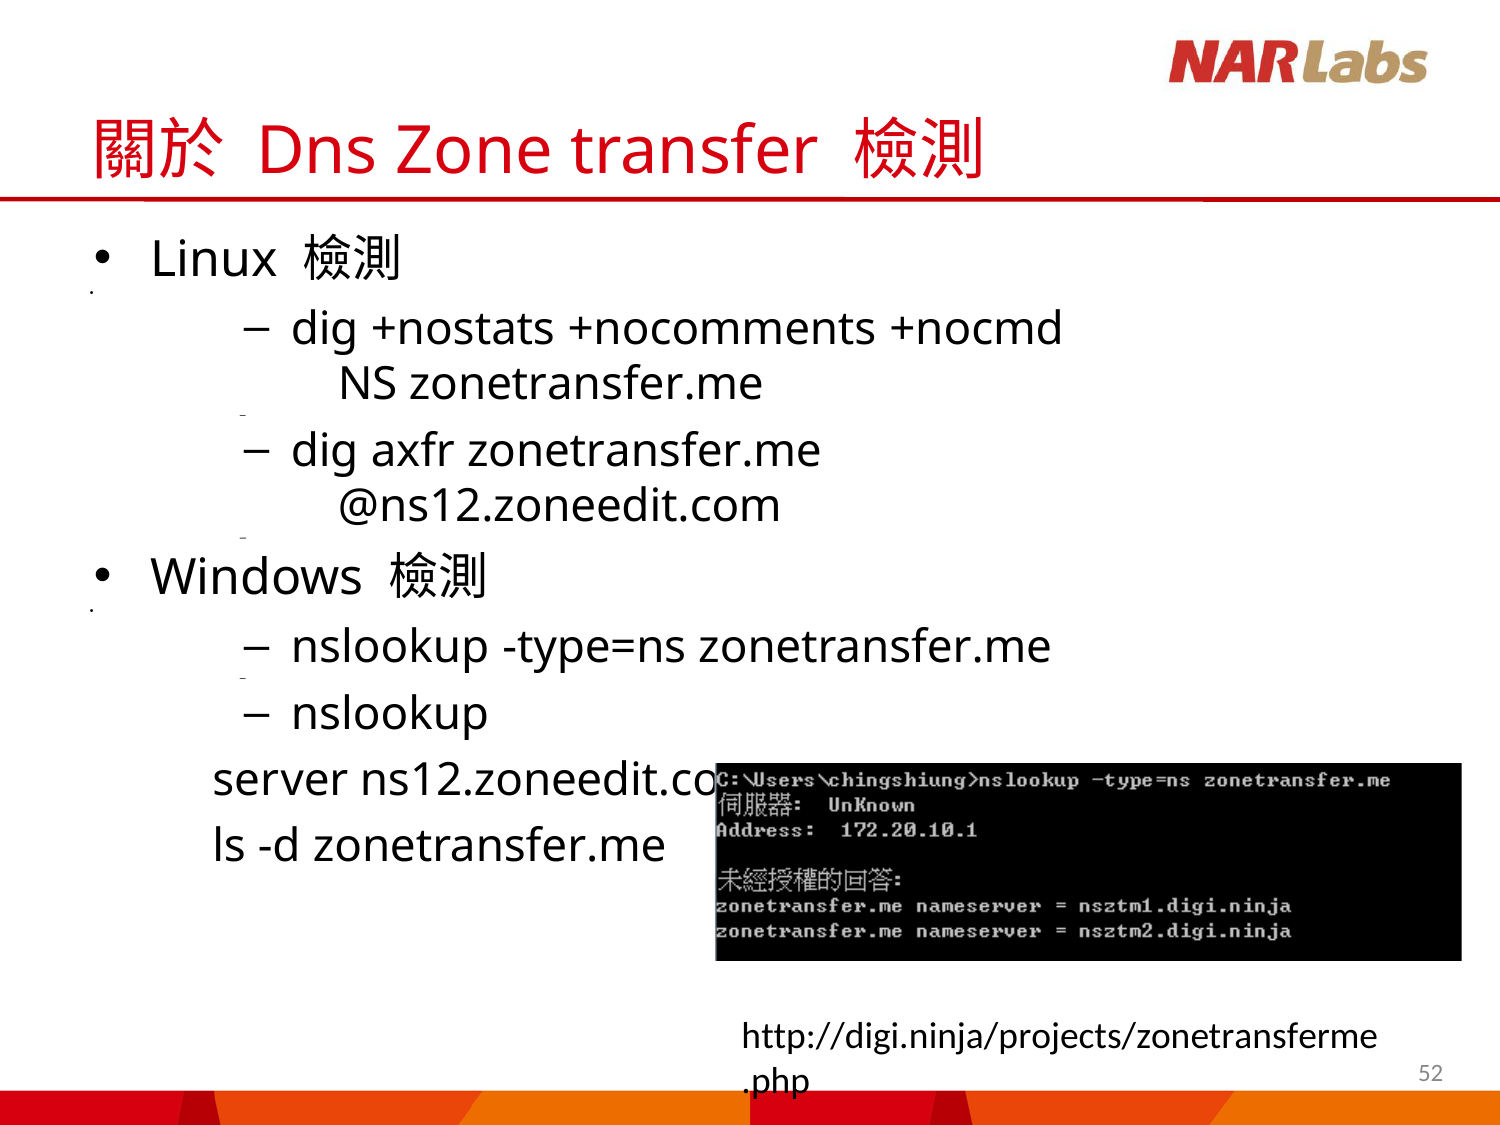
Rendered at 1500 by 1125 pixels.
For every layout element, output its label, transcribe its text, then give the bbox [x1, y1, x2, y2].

text_box Linux 檢測 dig +nostats +nocomments +nocmd NS zonetransfer.me dig axfr zonetransfer.me @ns12.zoneedit.com Windows 檢測 nslookup -type=ns zonetransfer.me nslookup server ns12.zoneedit.com ls -d zonetransfer.me [89, 226, 1198, 812]
text_box [715, 763, 1462, 960]
text_box 51 [1414, 1056, 1448, 1090]
text_box http://digi.ninja/projects/zonetransferme.php [739, 1010, 1446, 1060]
title 關於 Dns Zone transfer 檢測 [89, 107, 1411, 189]
